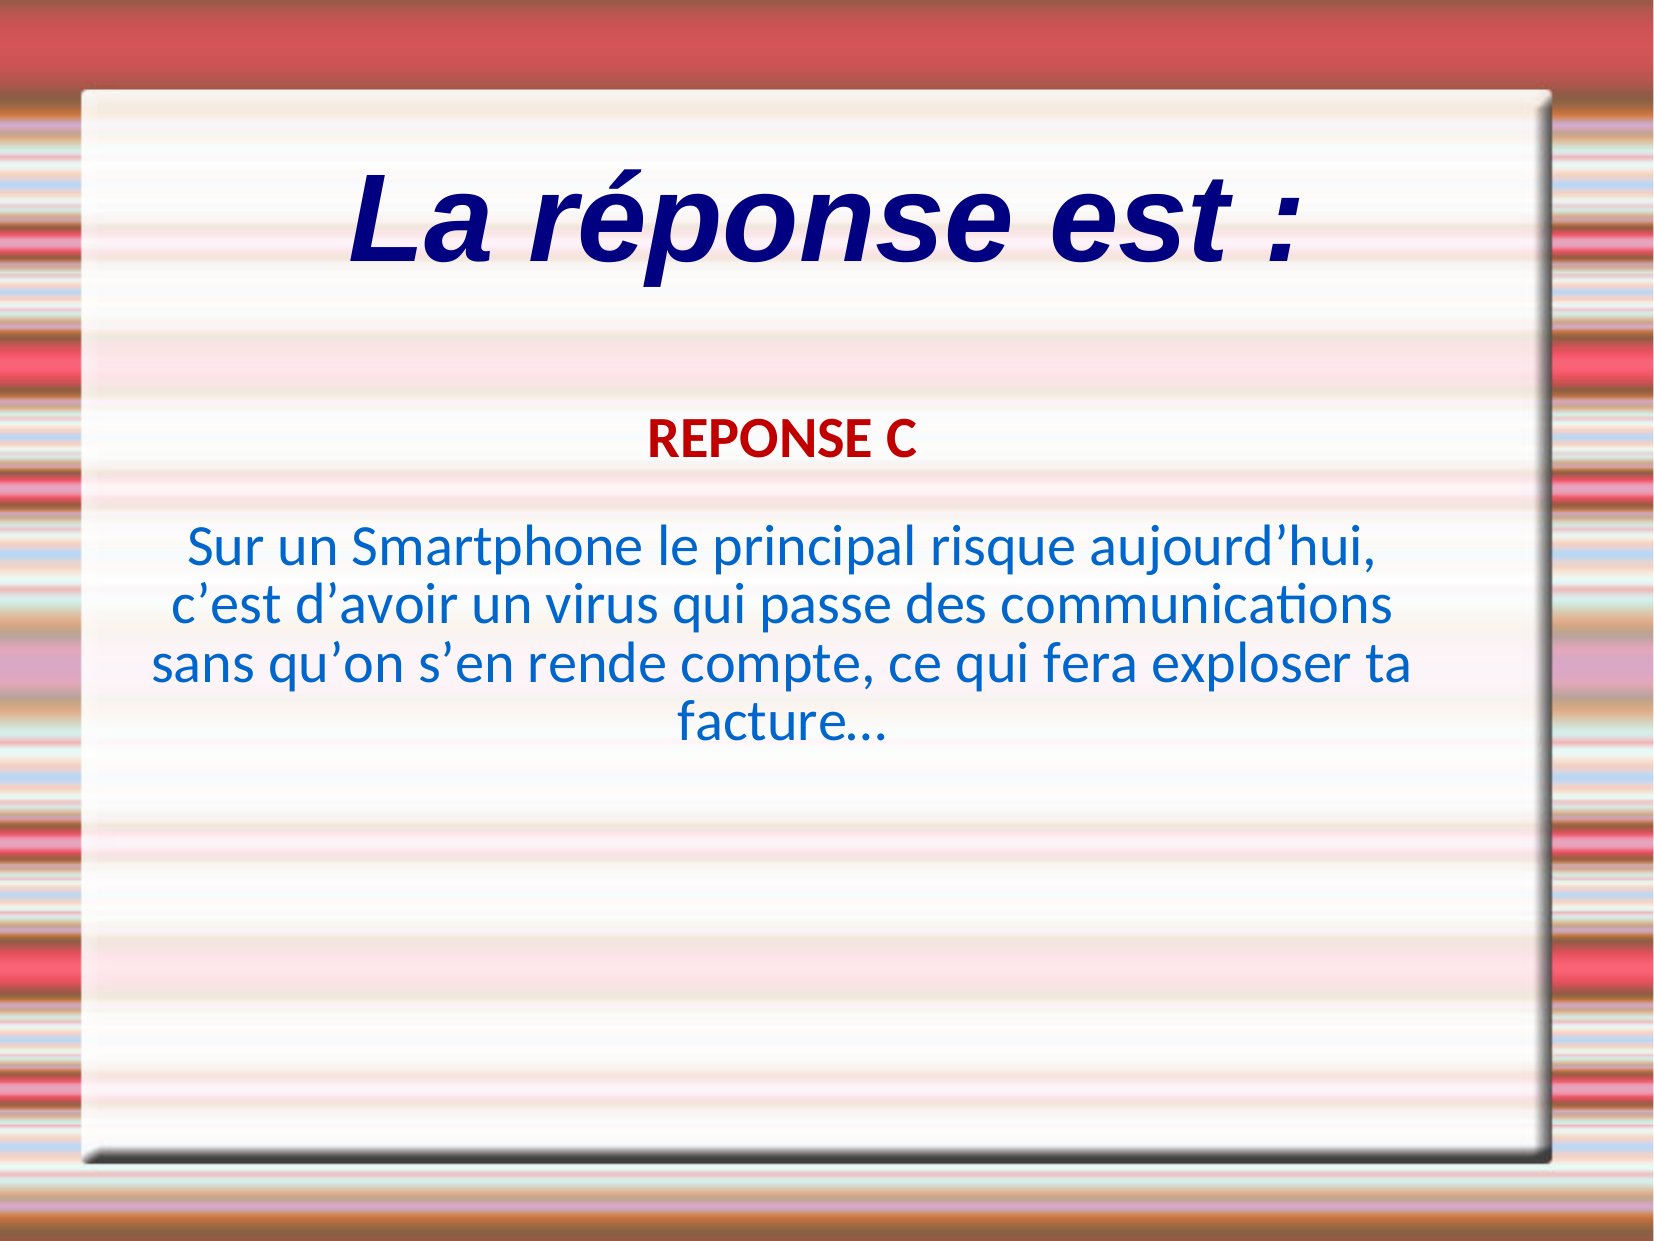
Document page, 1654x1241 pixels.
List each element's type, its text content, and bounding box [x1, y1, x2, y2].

picture [0, 0, 1654, 1241]
text_box REPONSE C Sur un Smartphone le principal risque aujourd’hui, c’est d’avoir un virus qui passe des communications sans qu’on s’en rende compte, ce qui fera exploser ta facture… [147, 413, 1418, 831]
title La réponse est : [121, 114, 1534, 322]
